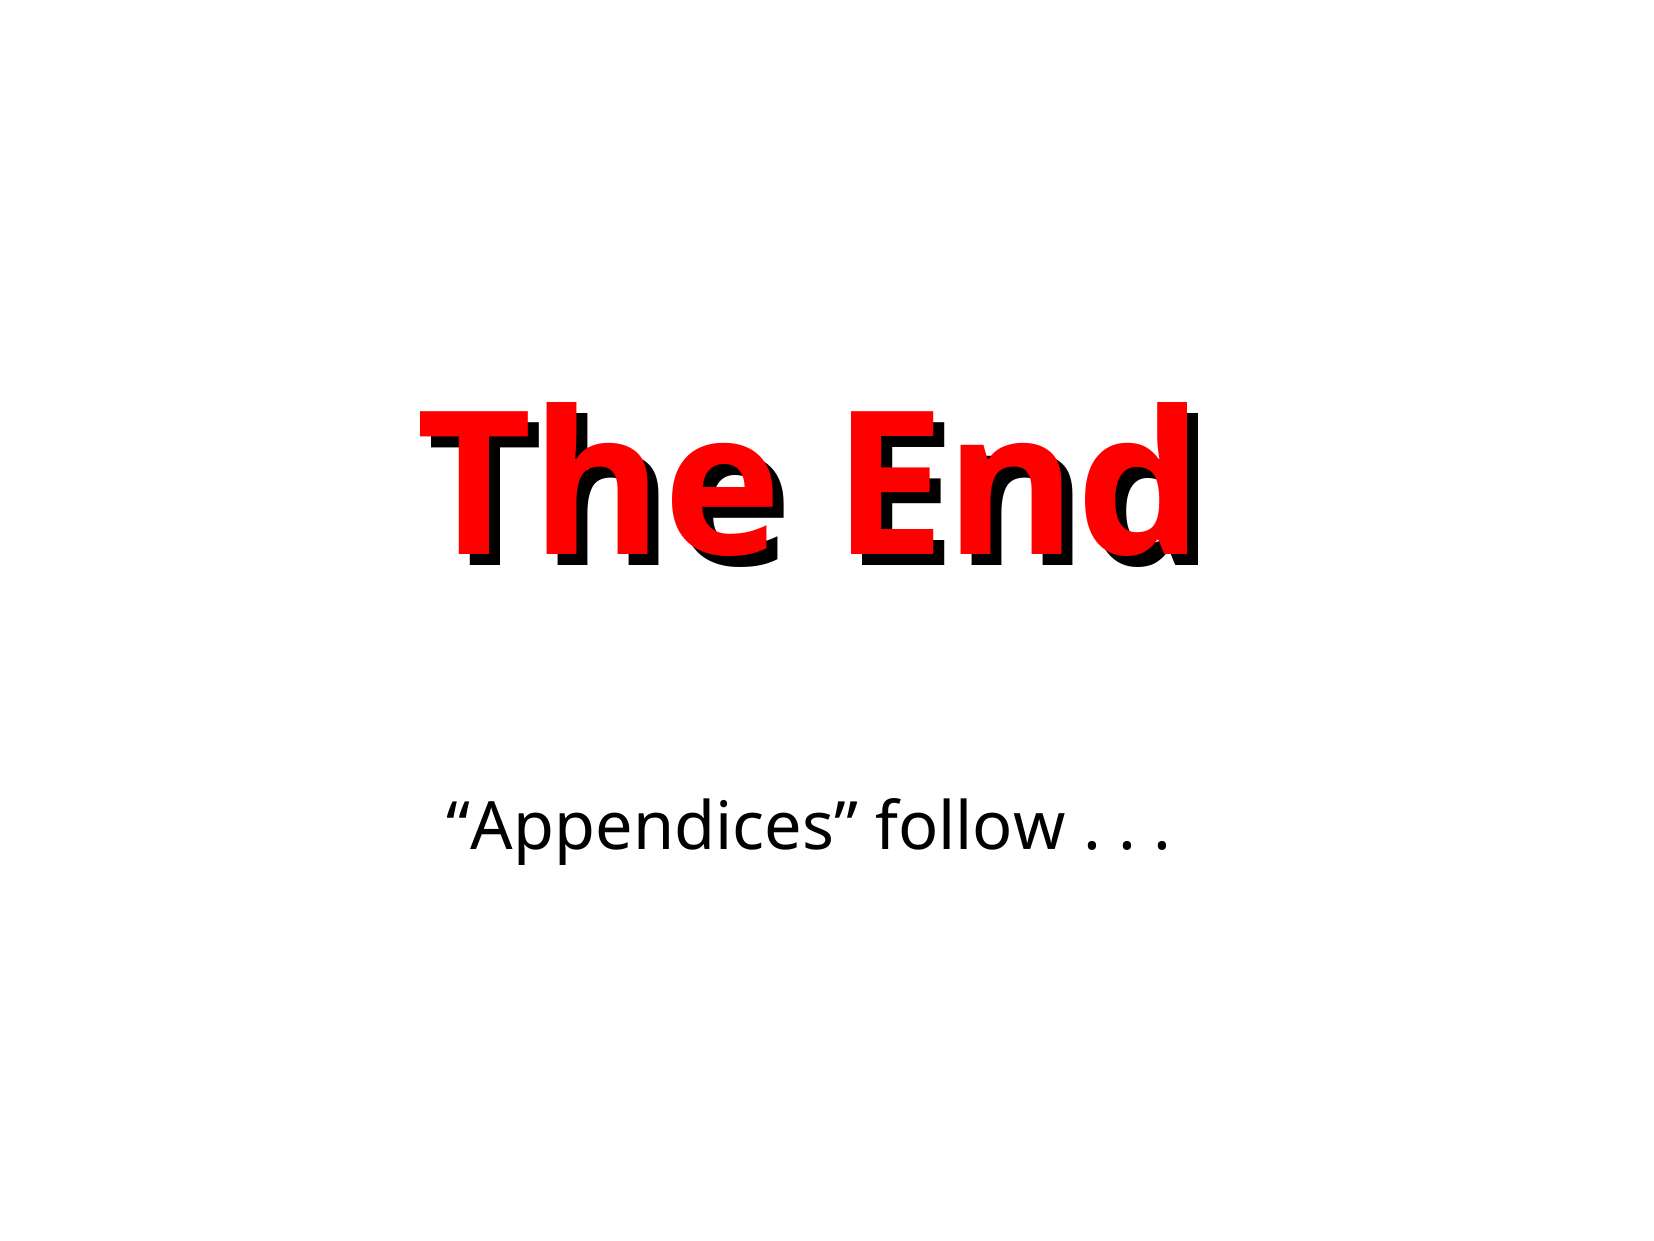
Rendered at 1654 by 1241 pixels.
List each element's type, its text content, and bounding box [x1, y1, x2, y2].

title The End [103, 373, 1516, 581]
text_box “Appendices” follow . . . [446, 777, 1316, 864]
